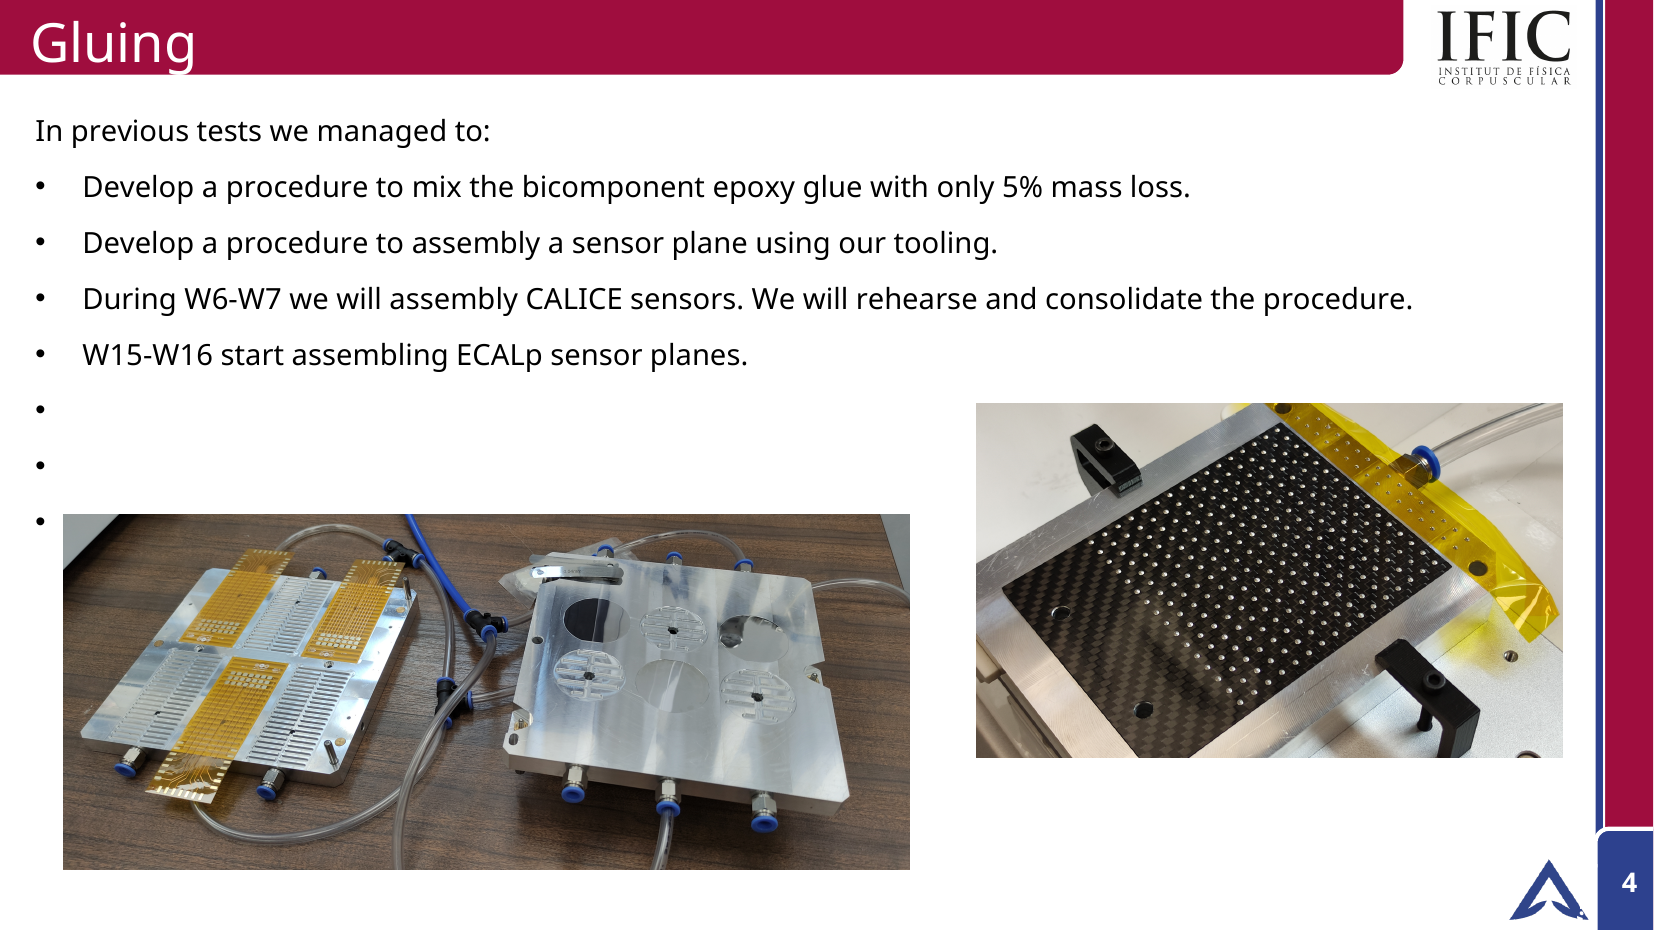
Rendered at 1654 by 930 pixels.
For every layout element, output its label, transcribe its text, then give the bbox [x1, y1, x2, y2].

title Gluing [29, 7, 1359, 74]
text_box In previous tests we managed to: Develop a procedure to mix the bicomponent epoxy glue with only 5% mass loss. Develop a procedure to assembly a sensor plane using our tooling. During W6-W7 we will assembly CALICE sensors. We will rehearse and consolidate the procedure. W15-W16 start assembling ECALp sensor planes. [35, 112, 1563, 543]
picture [63, 514, 910, 870]
picture [976, 403, 1563, 759]
